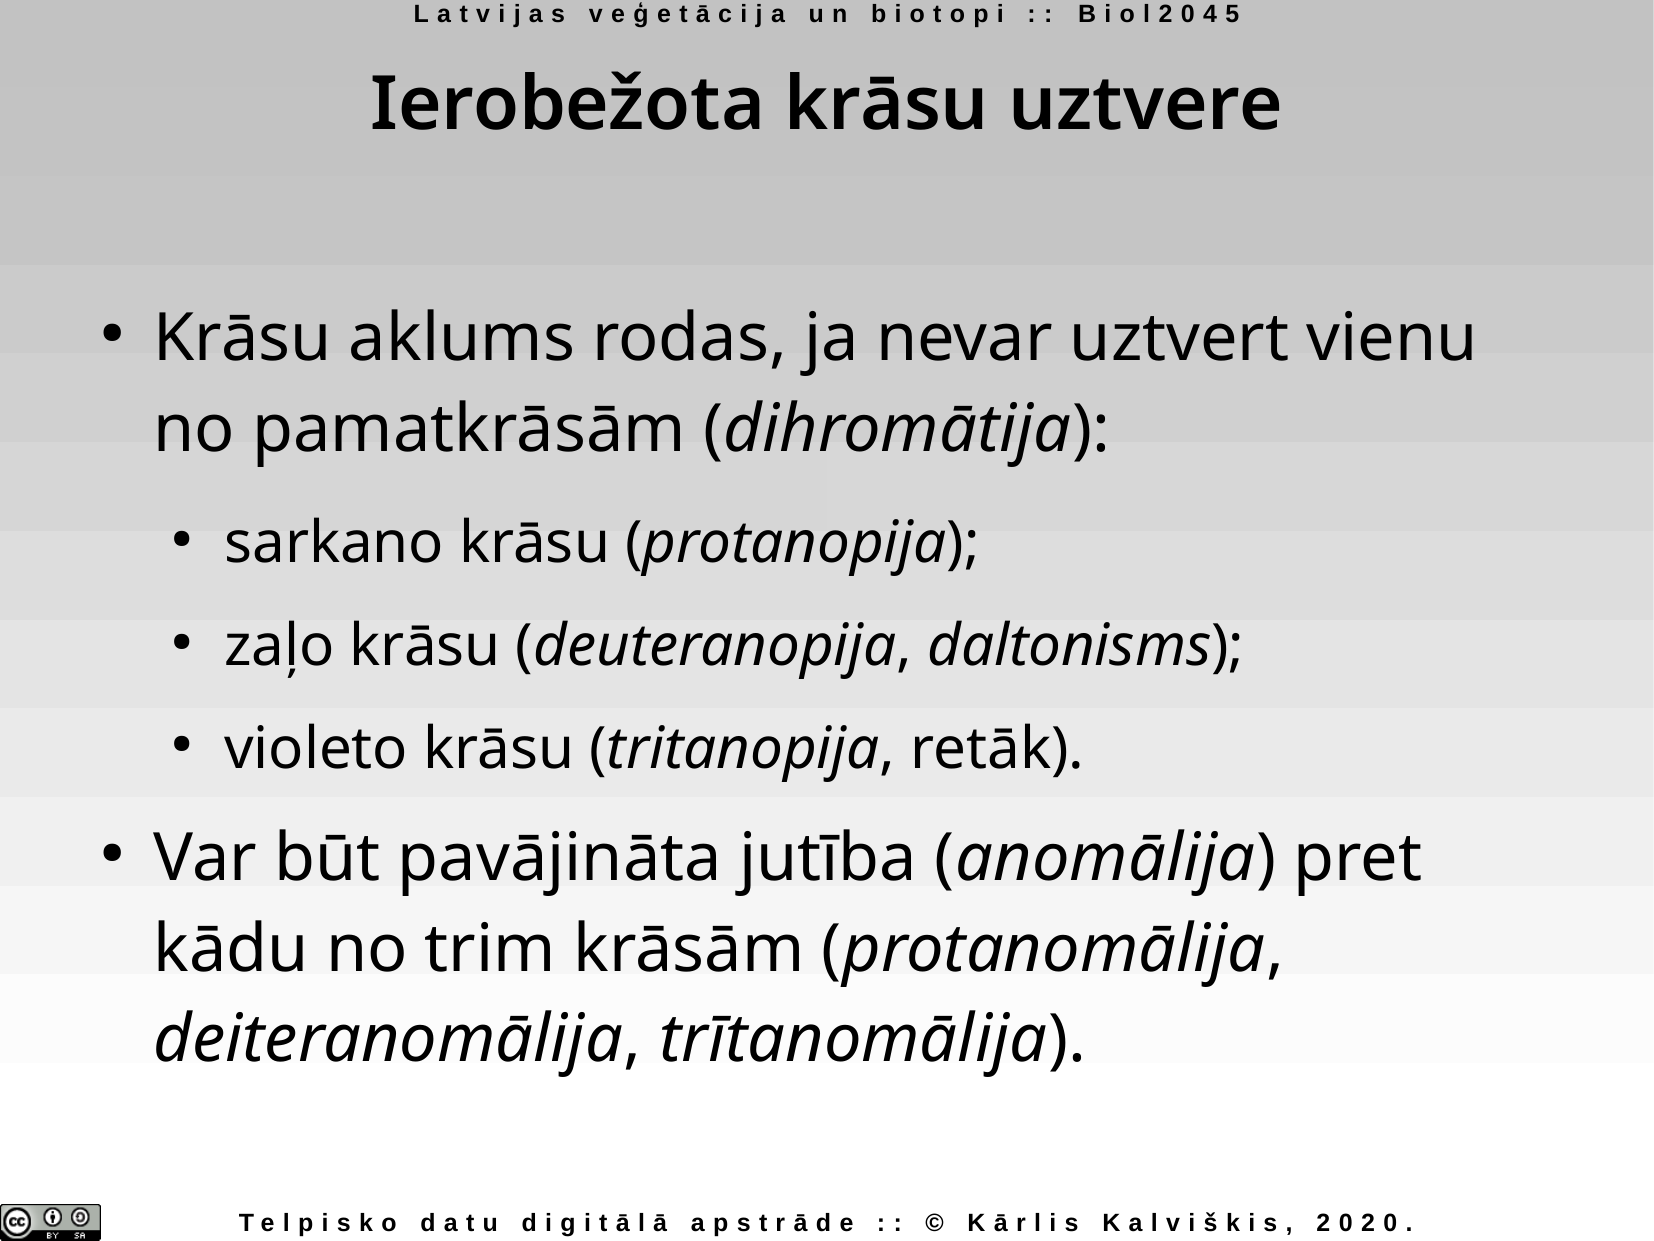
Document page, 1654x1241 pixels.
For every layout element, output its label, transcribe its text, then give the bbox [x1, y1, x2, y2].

title Ierobežota krāsu uztvere [29, 49, 1625, 258]
list Krāsu aklums rodas, ja nevar uztvert vienu no pamatkrāsām (dihromātija): sarkano krāsu (protanopija); zaļo krāsu (deuteranopija, daltonisms); violeto krāsu (tritanopija, retāk). Var būt pavājināta jutība (anomālija) pret kādu no trim krāsām (protanomālija, deiteranomālija, trītanomālija). [82, 289, 1571, 1113]
picture [0, 0, 1654, 1241]
